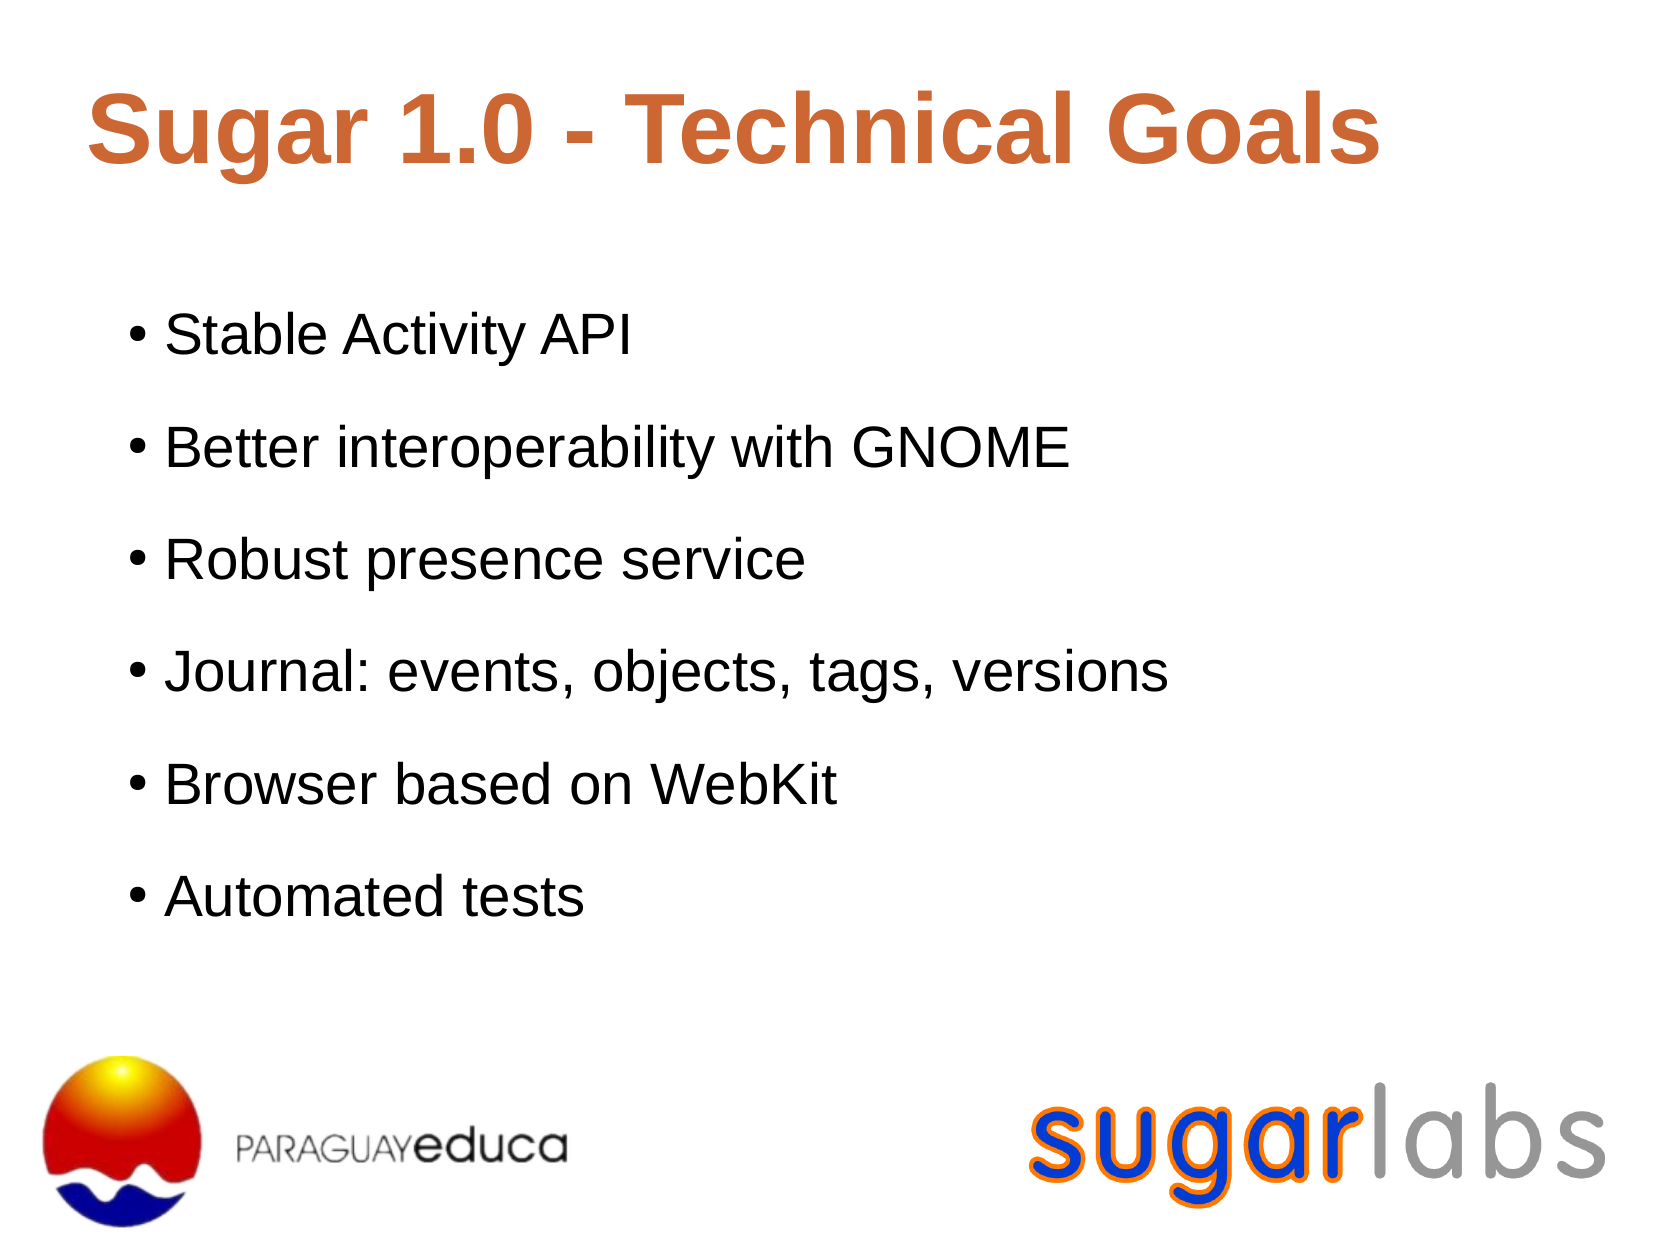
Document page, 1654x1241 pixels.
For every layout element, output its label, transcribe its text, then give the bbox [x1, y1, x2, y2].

text_box Stable Activity API Better interoperability with GNOME Robust presence service Journal: events, objects, tags, versions Browser based on WebKit Automated tests [112, 262, 1472, 1013]
picture [33, 1056, 579, 1236]
title Sugar 1.0 - Technical Goals [86, 32, 1576, 226]
picture [978, 1031, 1654, 1241]
